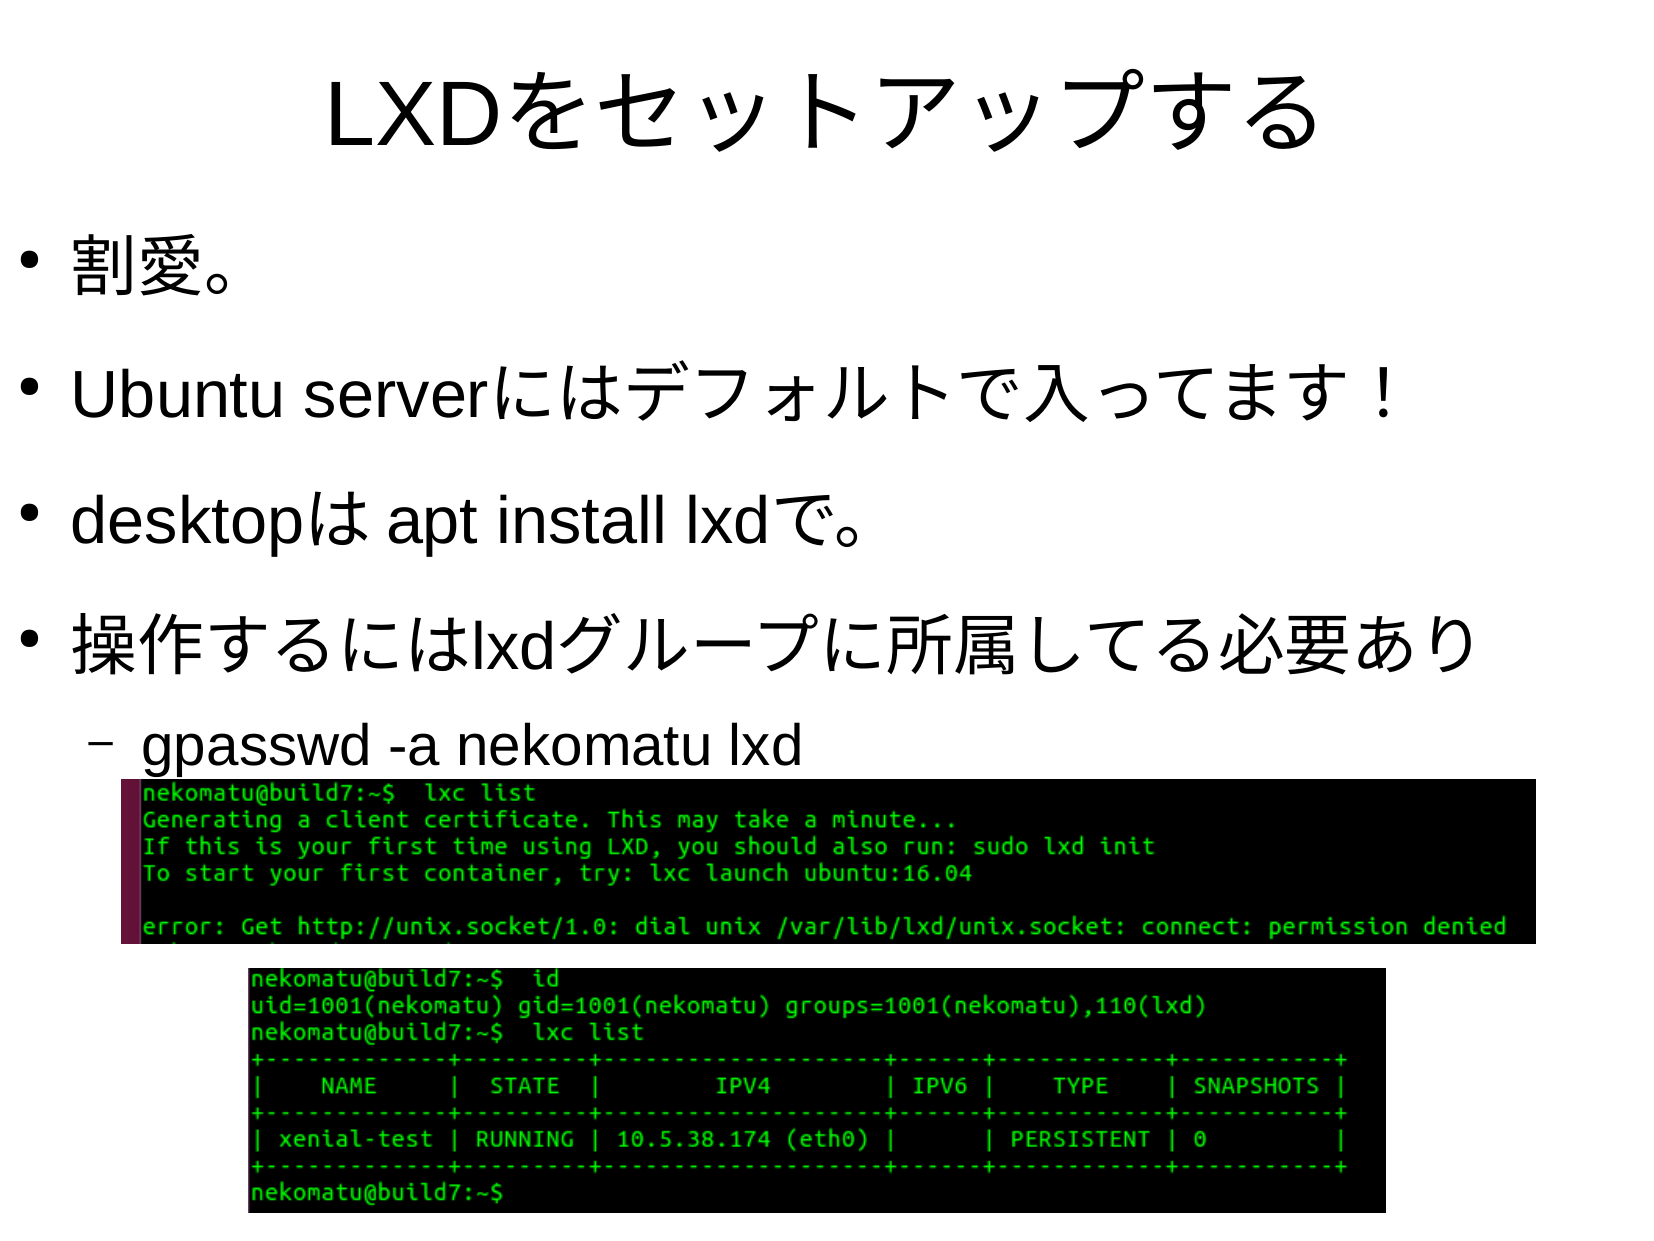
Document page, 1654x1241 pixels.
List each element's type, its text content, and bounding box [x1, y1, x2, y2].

picture [248, 968, 1386, 1213]
list 割愛。 Ubuntu serverにはデフォルトで入ってます！ desktopは apt install lxdで。 操作するにはlxdグループに所属してる必要あり gpasswd -a nekomatu lxd [0, 213, 1642, 1178]
title LXDをセットアップする [0, 2, 1654, 210]
picture [121, 779, 1536, 944]
